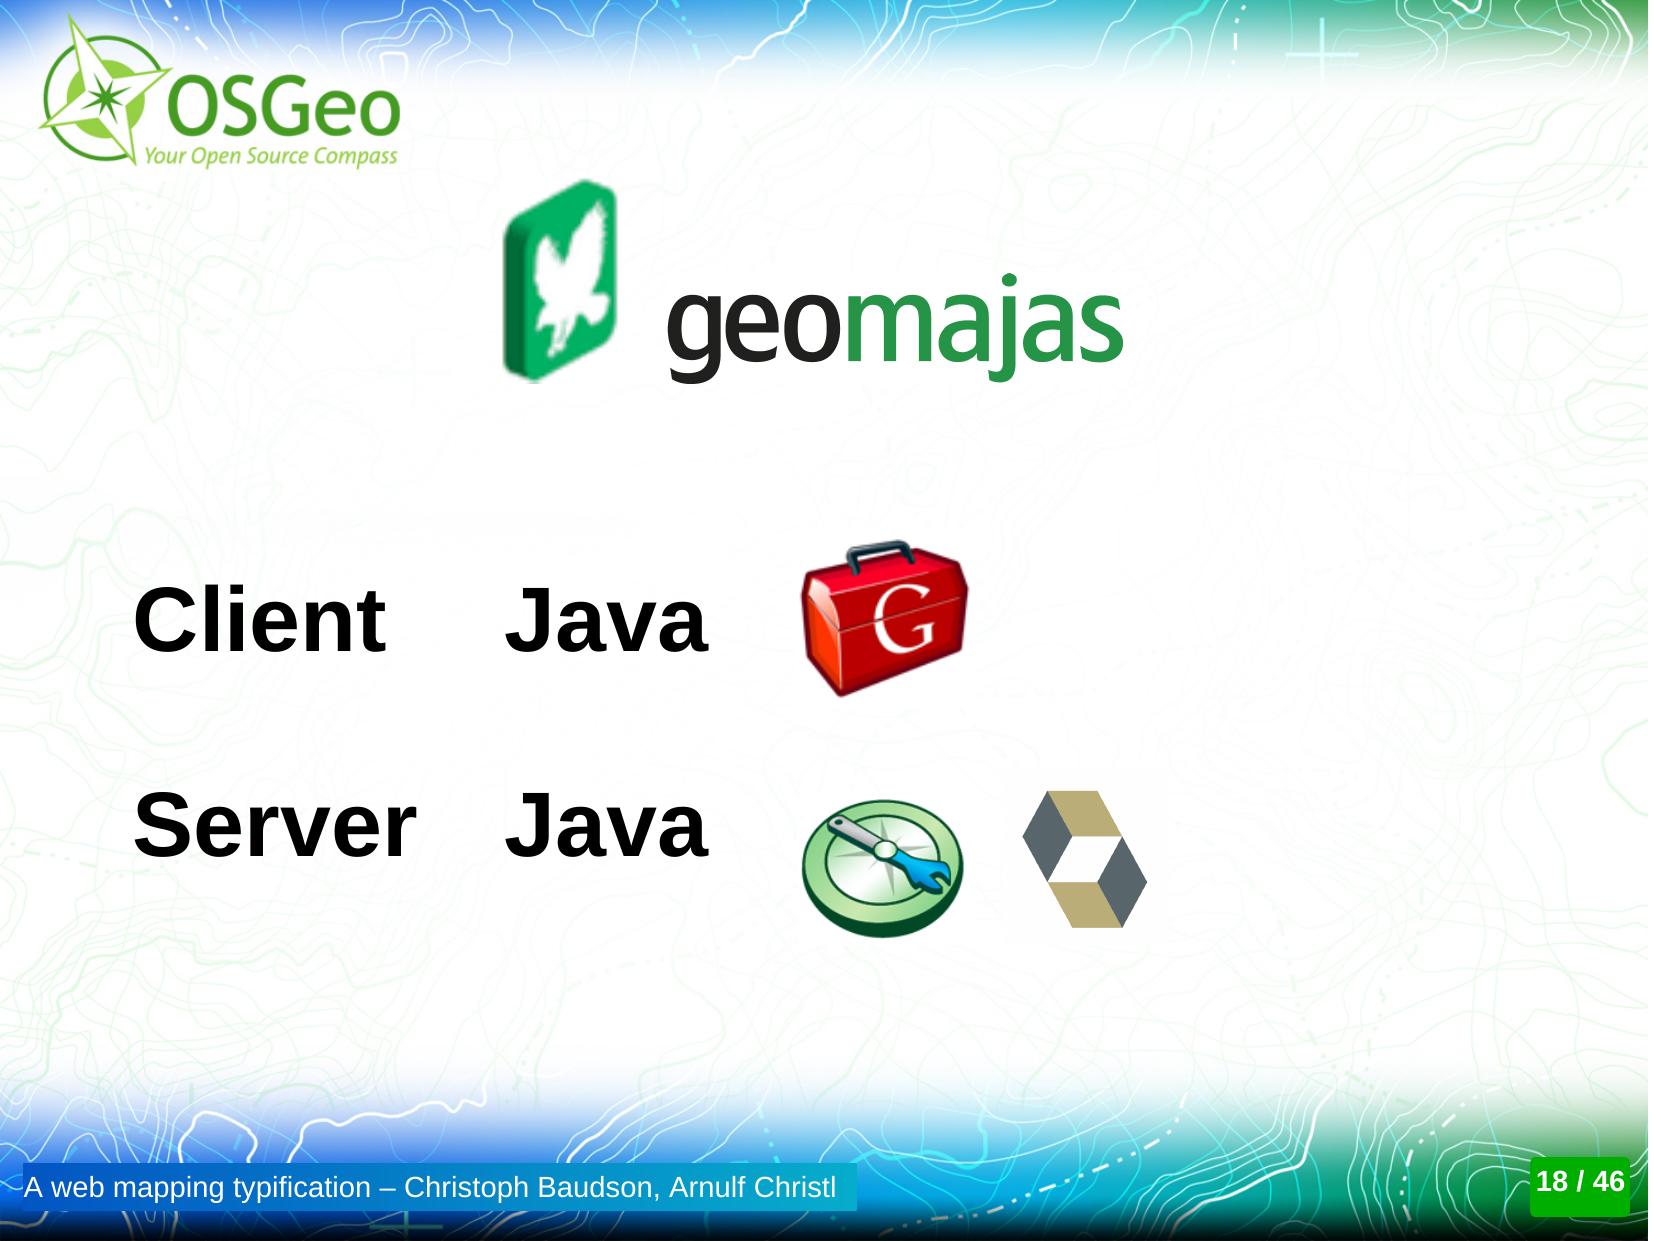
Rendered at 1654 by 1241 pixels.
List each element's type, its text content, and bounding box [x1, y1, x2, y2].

picture [0, 0, 1648, 1241]
text_box Java Java [490, 561, 724, 927]
text_box Client Server [118, 561, 434, 927]
